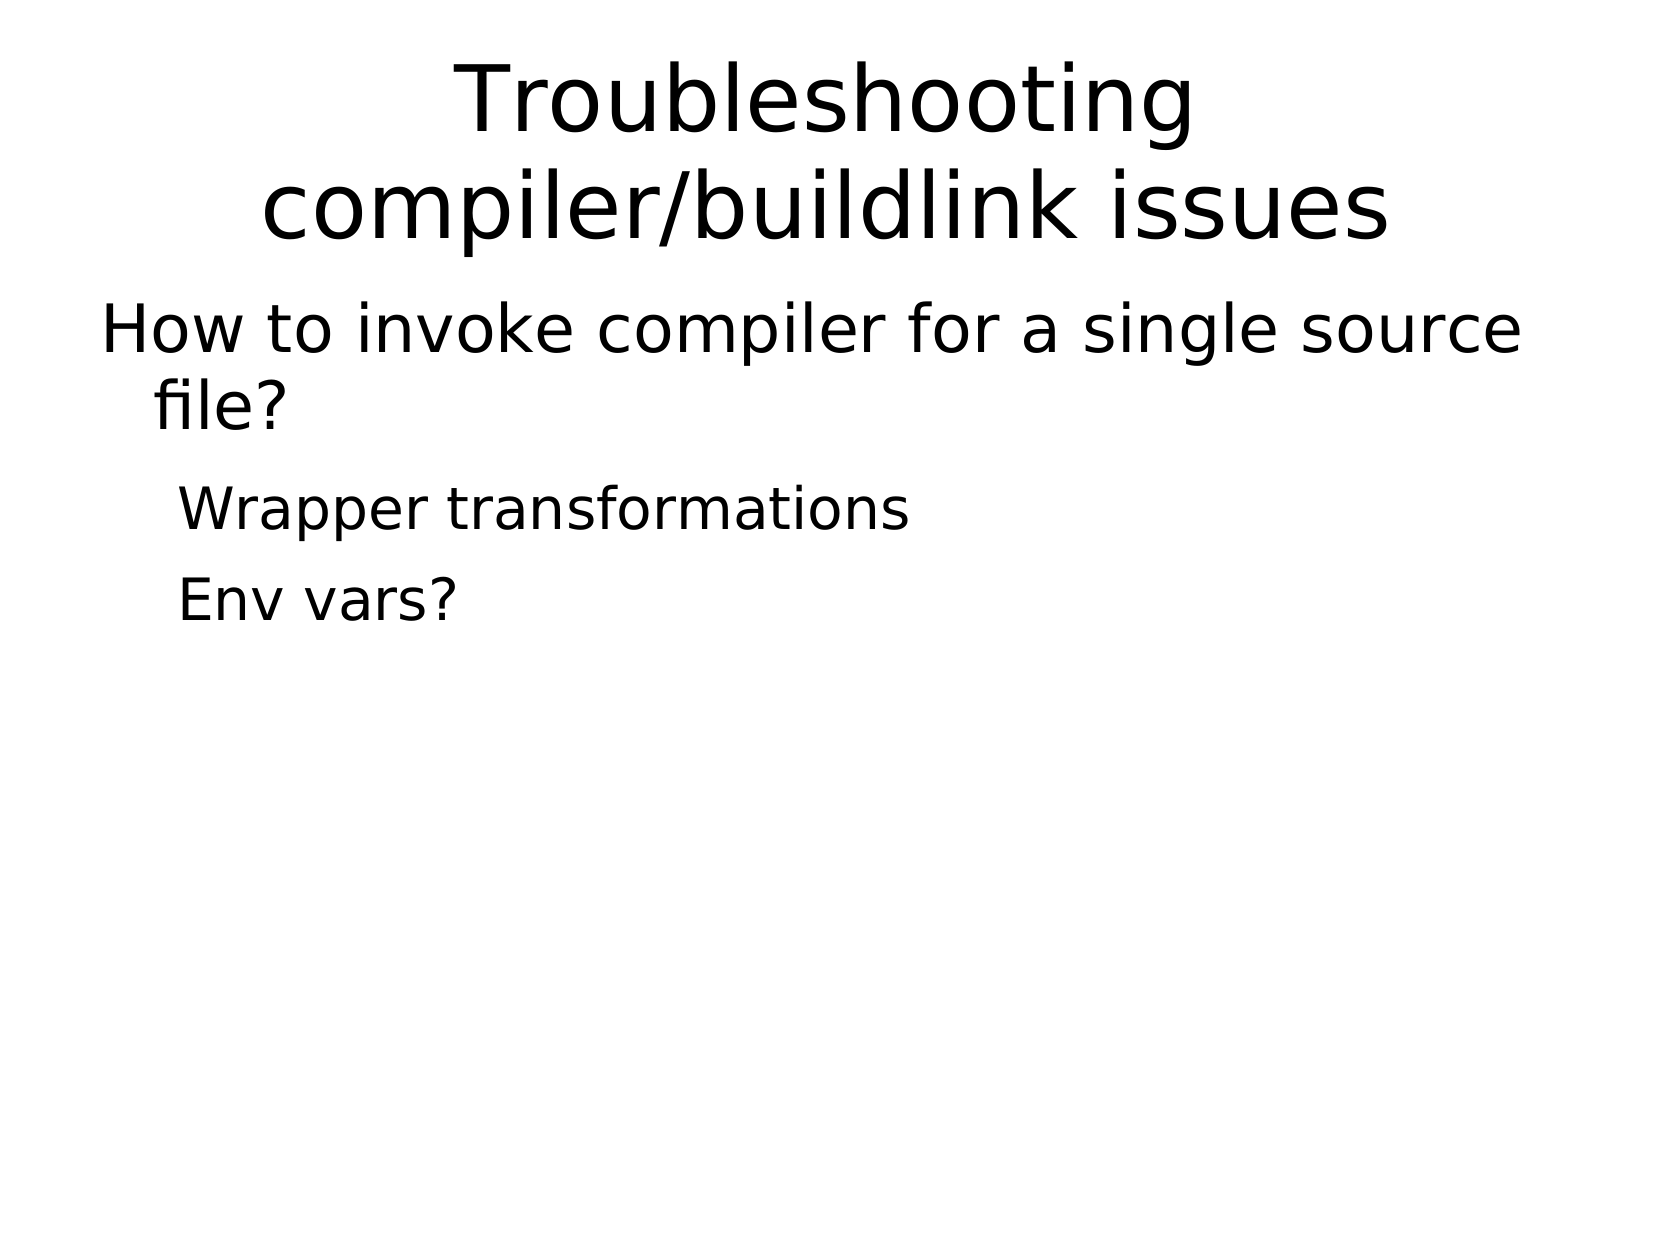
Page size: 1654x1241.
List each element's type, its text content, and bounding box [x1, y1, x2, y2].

title Troubleshooting compiler/buildlink issues [82, 45, 1571, 261]
list How to invoke compiler for a single source file? Wrapper transformations Env vars? [82, 290, 1571, 1094]
